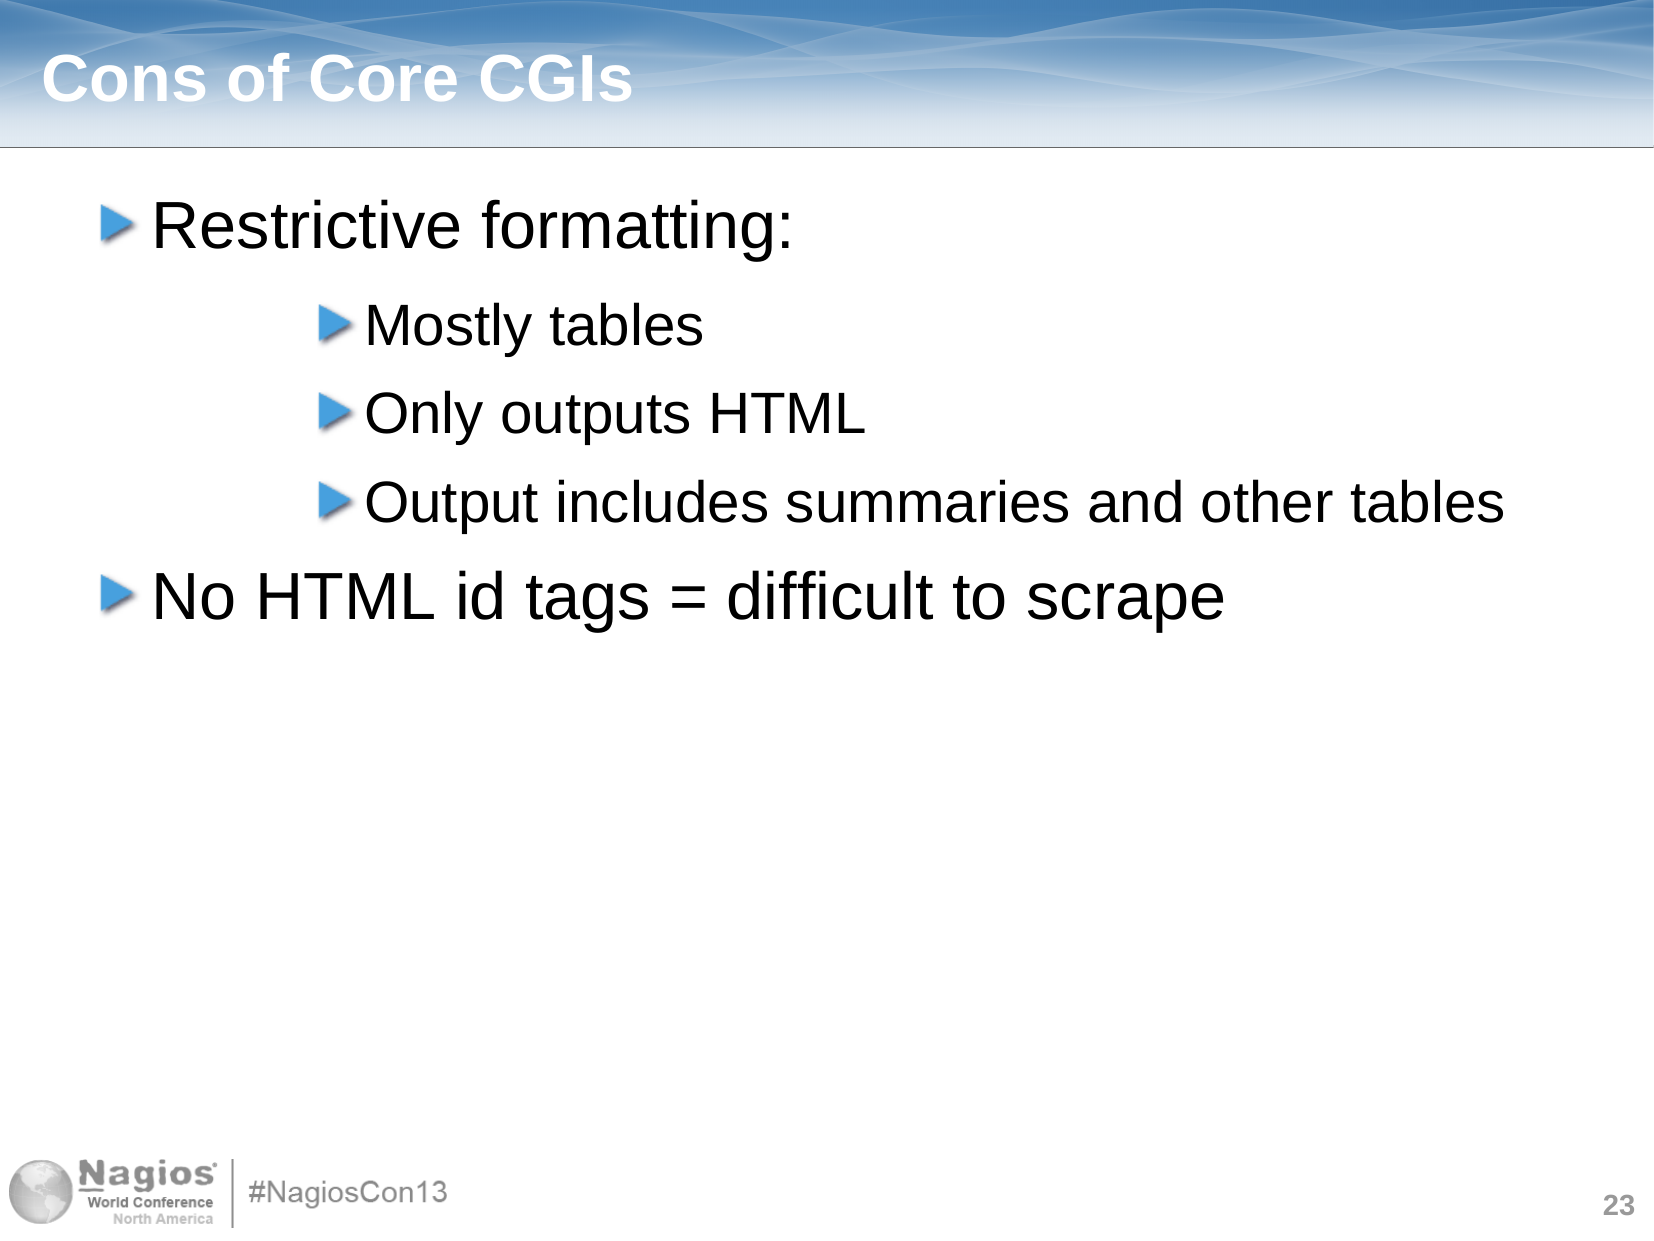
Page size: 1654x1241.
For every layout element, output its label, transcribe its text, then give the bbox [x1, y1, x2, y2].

list Restrictive formatting: Mostly tables Only outputs HTML Output includes summaries and other tables No HTML id tags = difficult to scrape [80, 188, 1569, 1007]
picture [9, 1159, 453, 1228]
picture [0, 0, 1654, 147]
title Cons of Core CGIs [41, 29, 1248, 127]
